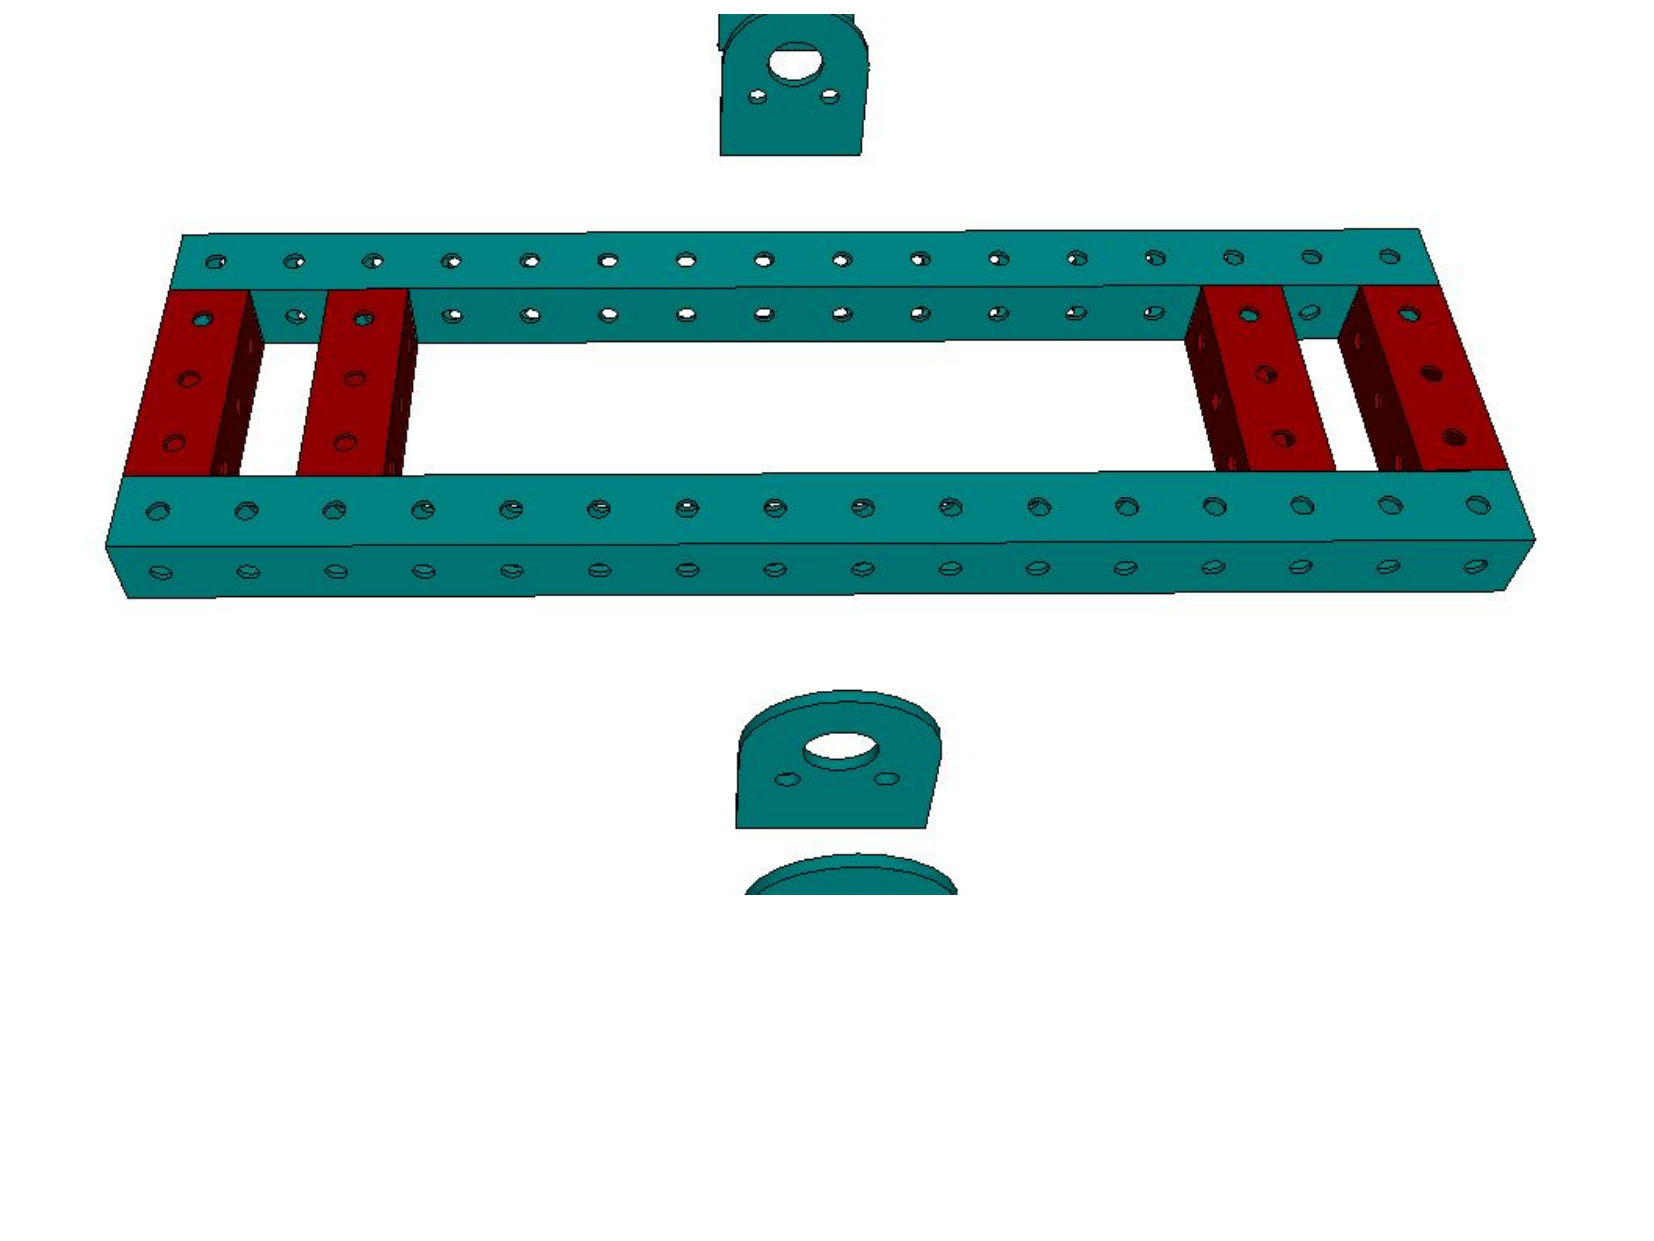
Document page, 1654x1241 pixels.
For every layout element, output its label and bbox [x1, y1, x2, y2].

picture [10, 14, 1621, 895]
